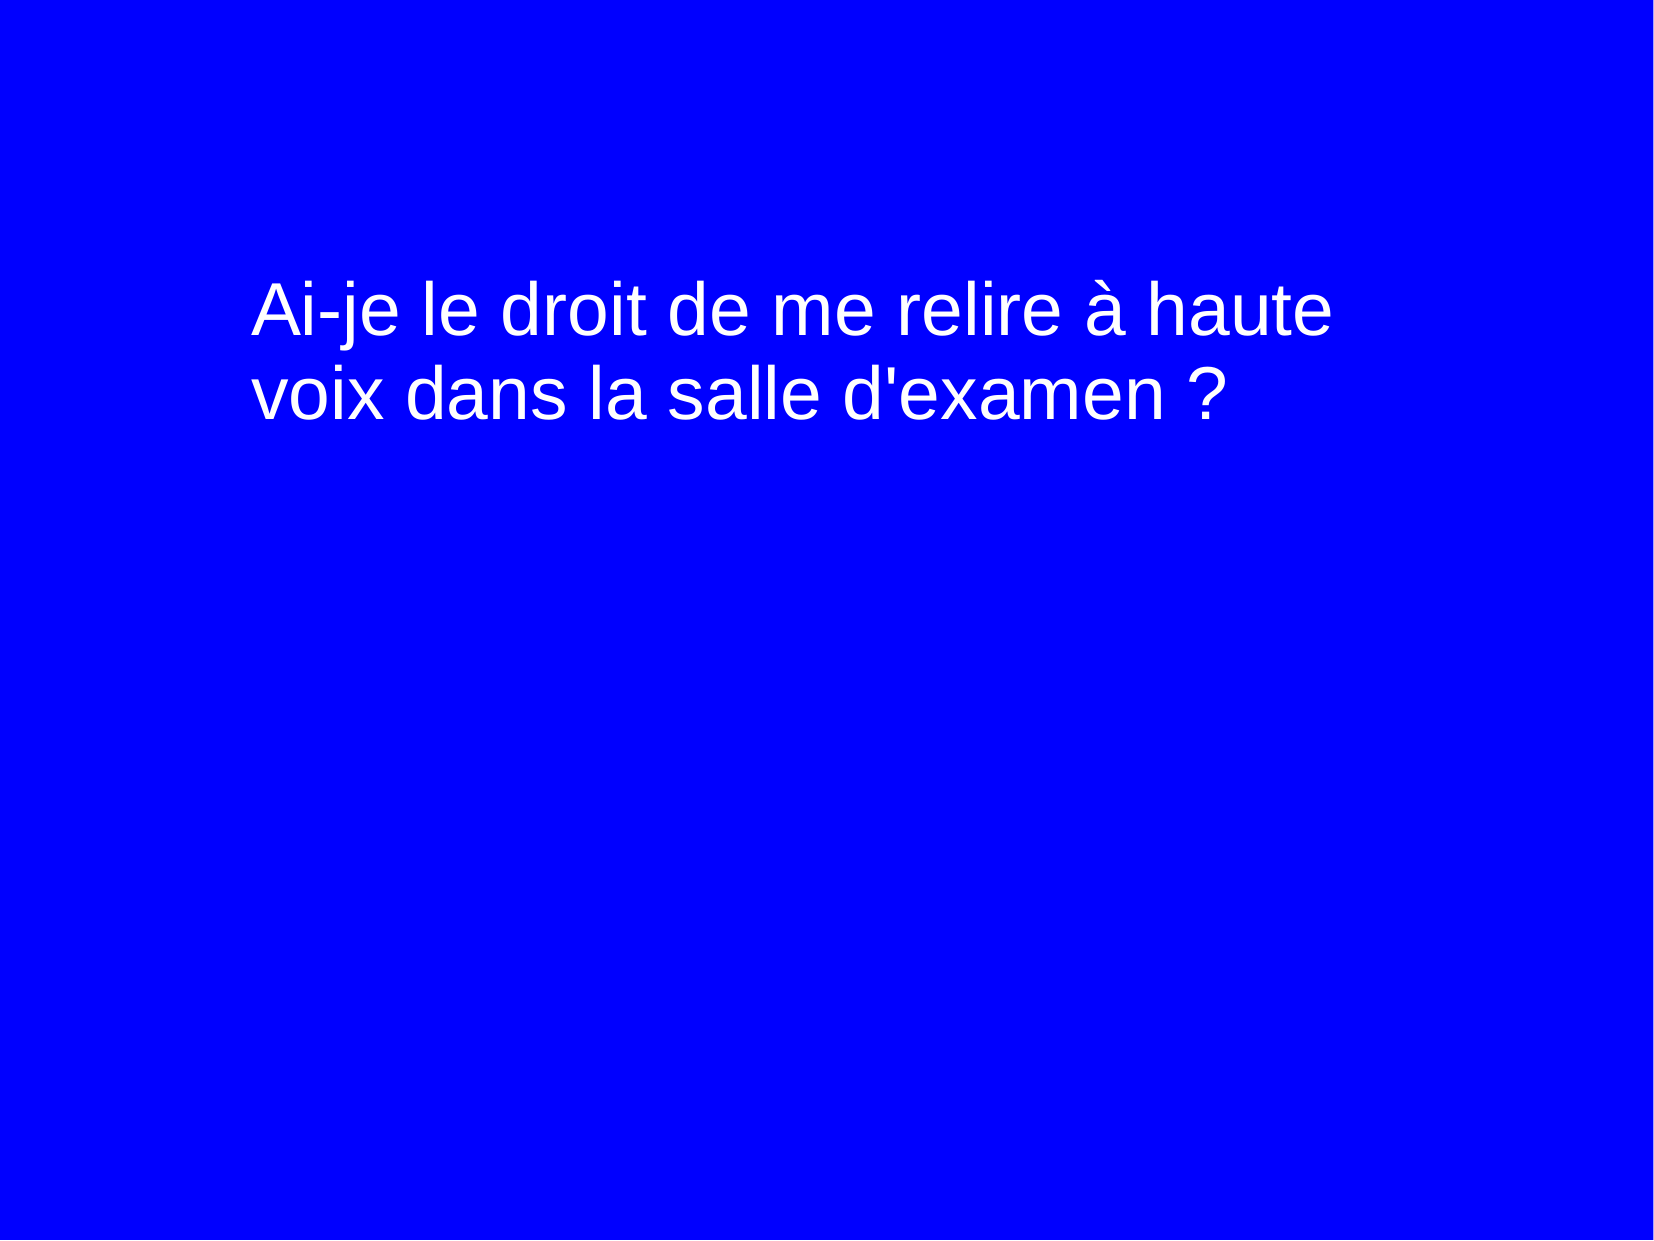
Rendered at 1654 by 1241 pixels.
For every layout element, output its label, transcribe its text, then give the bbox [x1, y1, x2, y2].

text_box Ai-je le droit de me relire à haute voix dans la salle d'examen ? [236, 260, 1487, 443]
